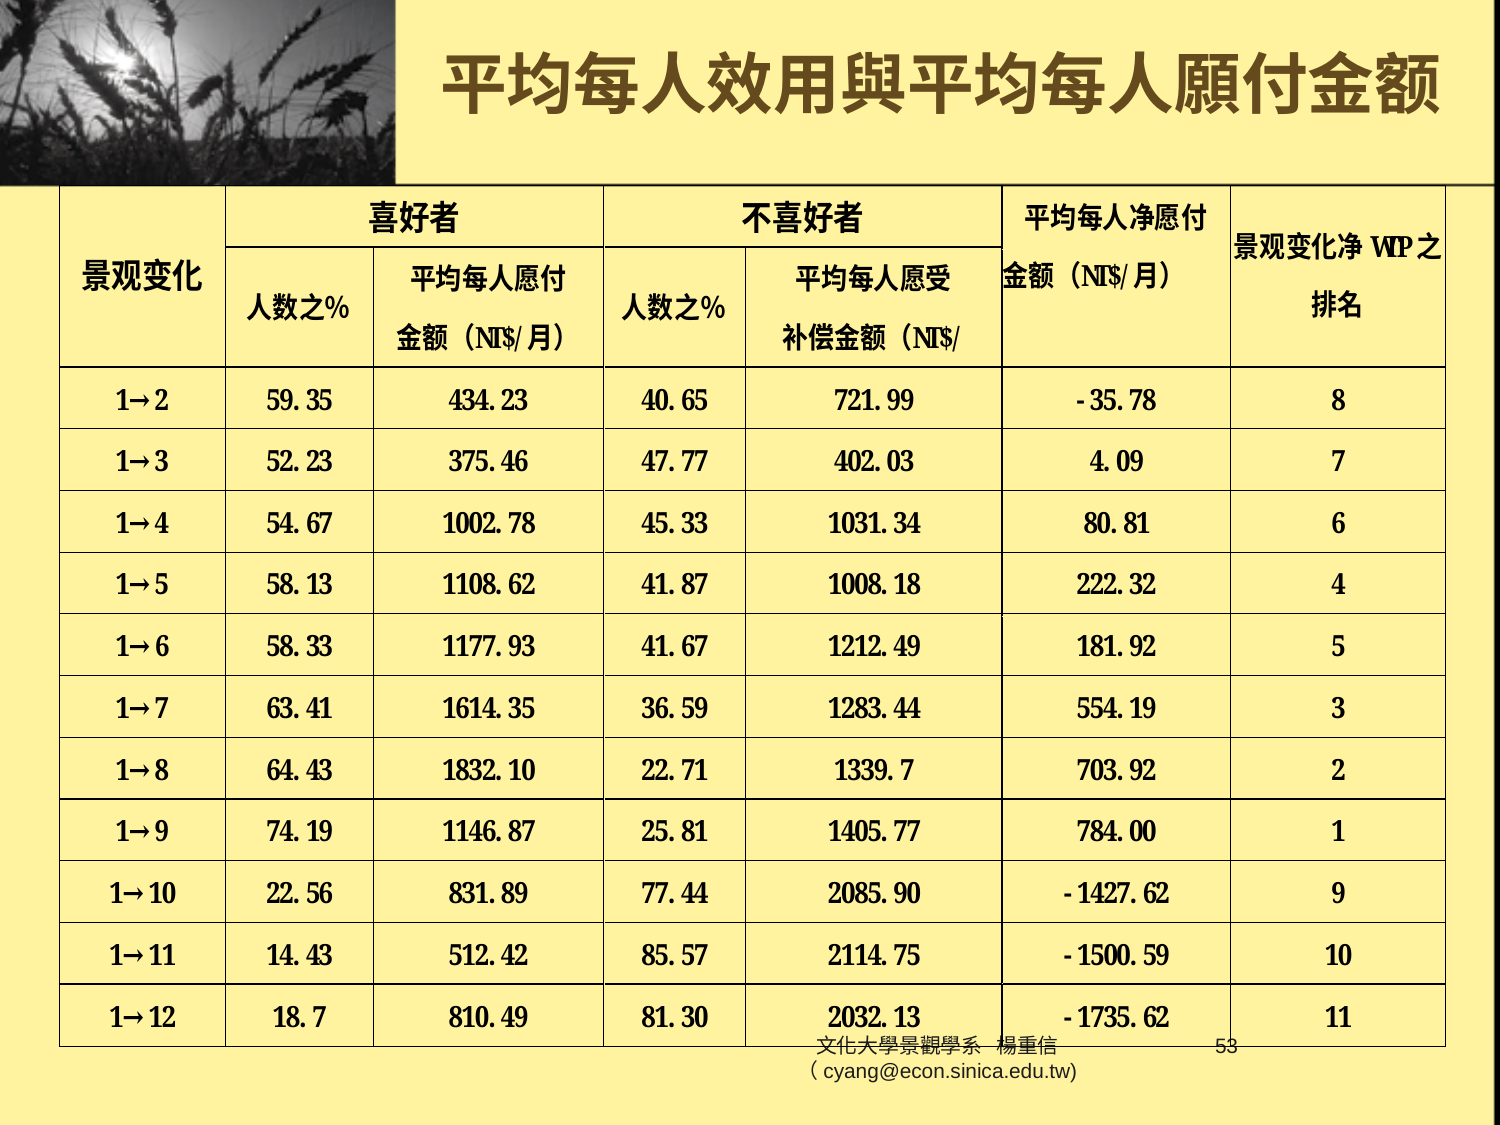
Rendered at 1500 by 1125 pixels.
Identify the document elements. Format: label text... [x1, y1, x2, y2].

chart [59, 184, 1447, 1125]
title 平均每人效用與平均每人願付金额 [425, 0, 1500, 158]
